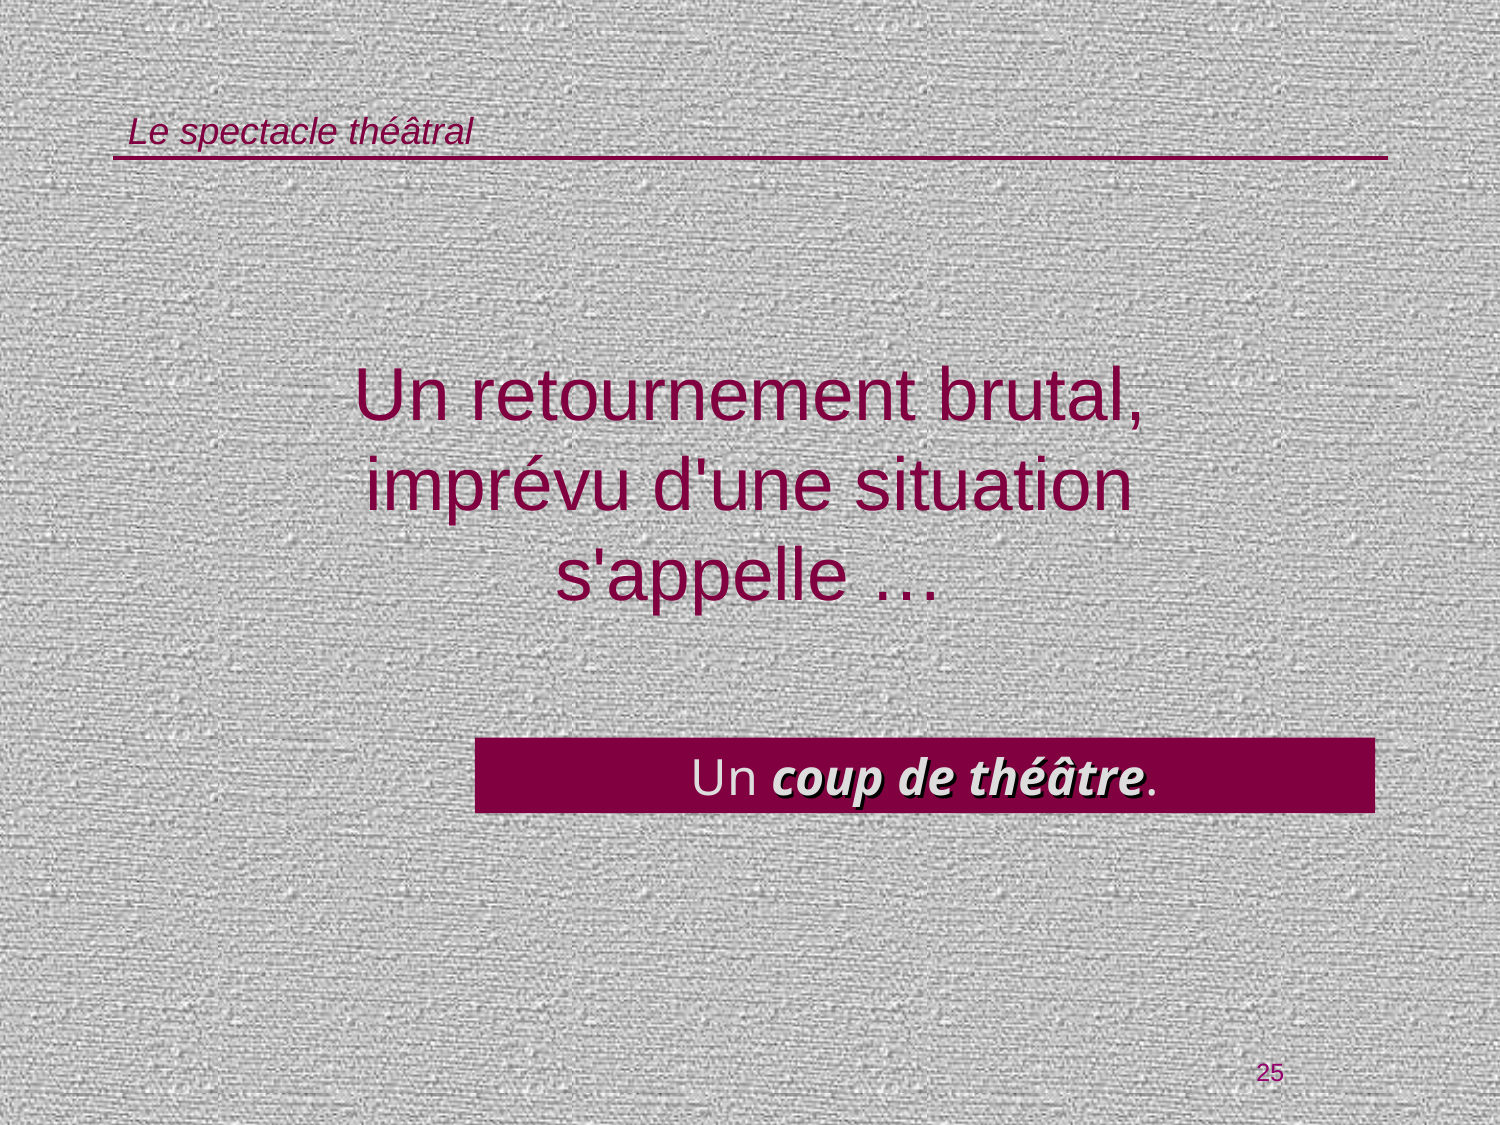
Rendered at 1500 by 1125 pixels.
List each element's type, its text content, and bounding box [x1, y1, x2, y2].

text_box Un retournement brutal, imprévu d'une situation s'appelle … [300, 337, 1201, 623]
picture [0, 0, 1500, 1125]
text_box Un coup de théâtre. [474, 737, 1376, 814]
